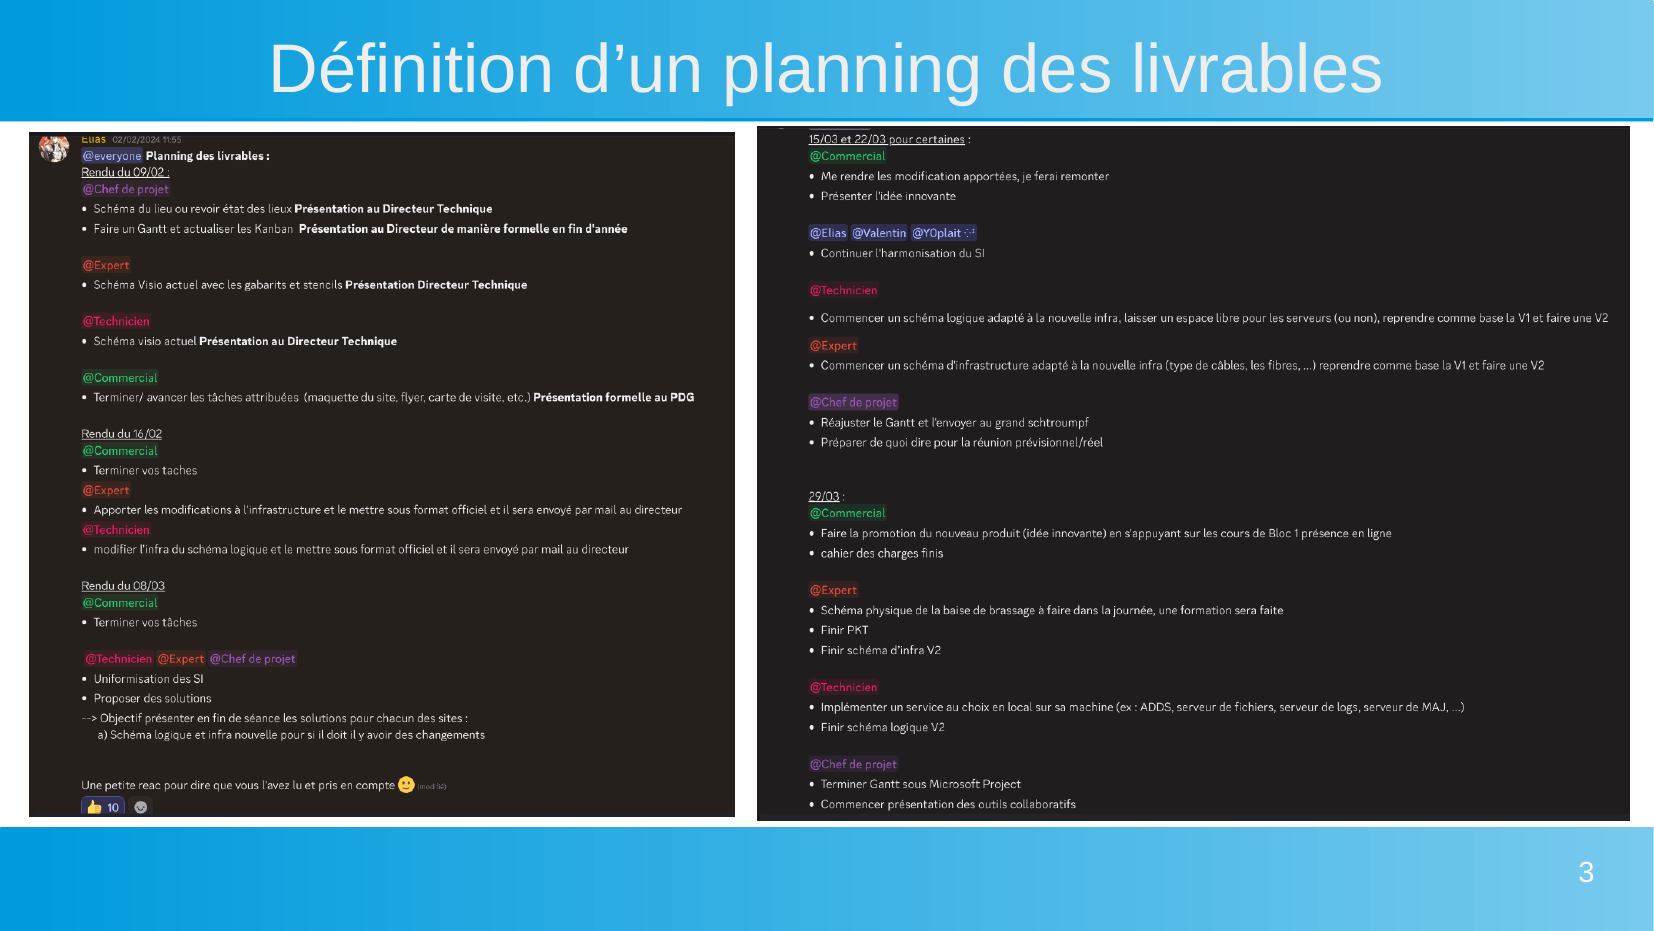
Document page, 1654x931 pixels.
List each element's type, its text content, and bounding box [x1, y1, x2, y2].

title Définition d’un planning des livrables [0, 0, 1654, 146]
picture [29, 132, 735, 817]
picture [757, 126, 1630, 821]
